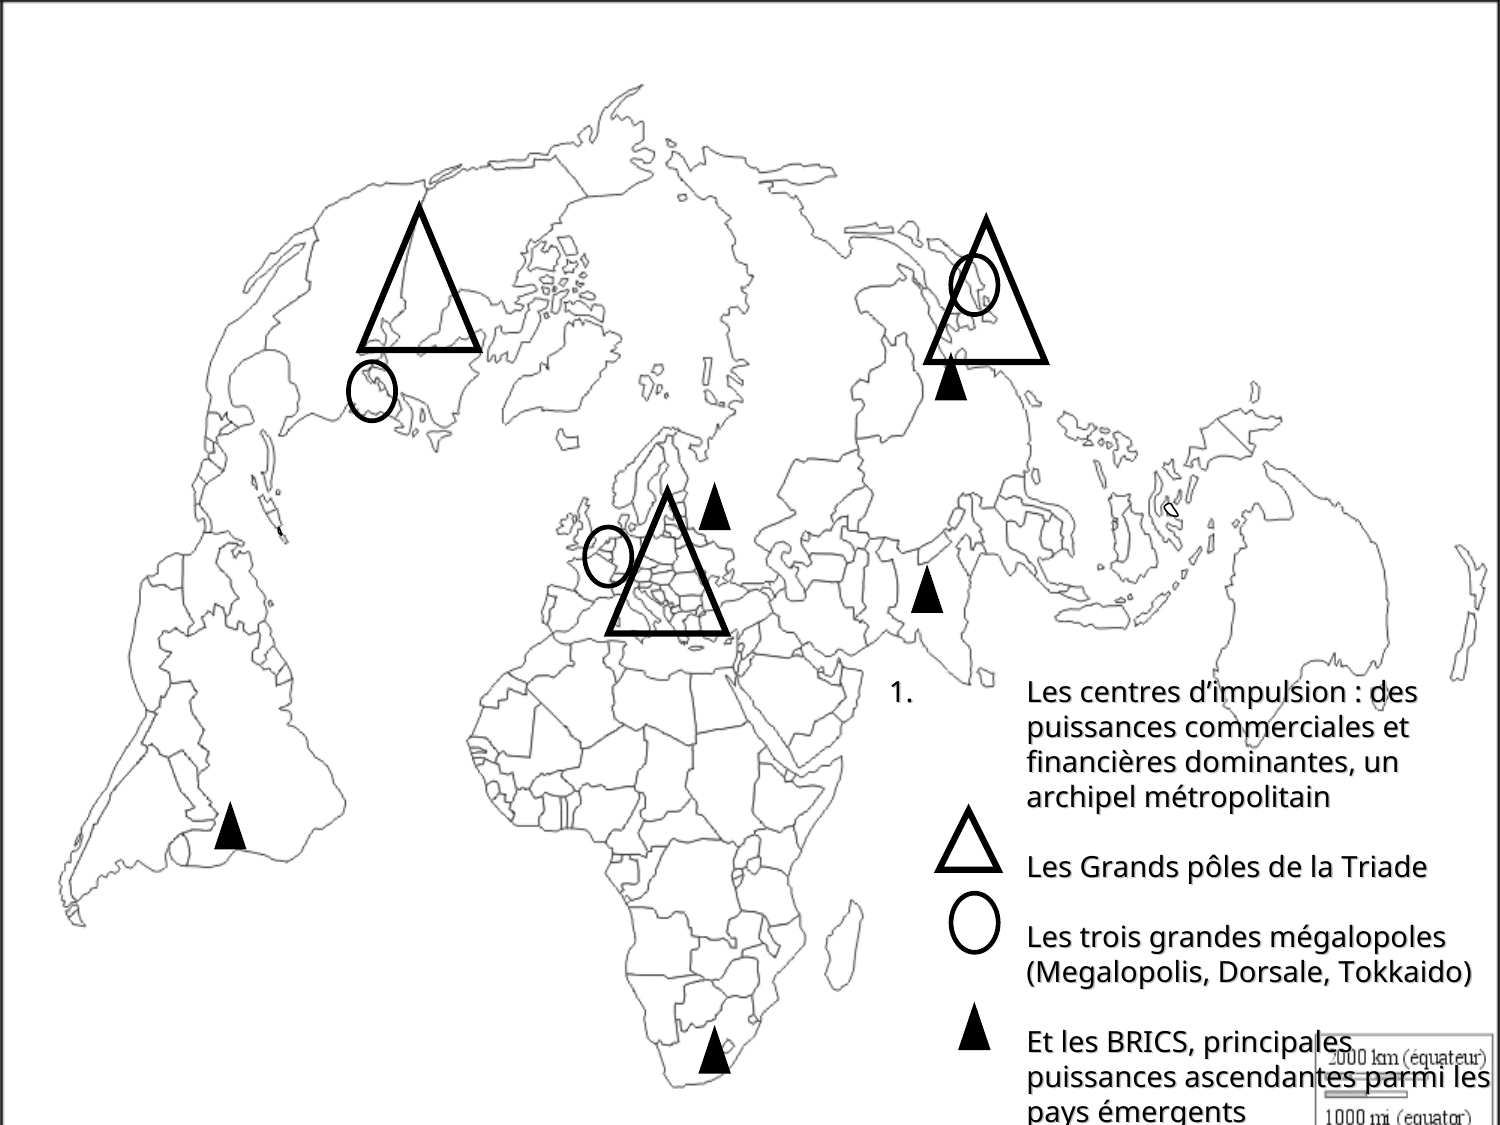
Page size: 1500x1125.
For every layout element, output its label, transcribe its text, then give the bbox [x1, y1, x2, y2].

title Les centres d’impulsion : des puissances commerciales et financières dominantes, un archipel métropolitain Les Grands pôles de la Triade Les trois grandes mégalopoles (Megalopolis, Dorsale, Tokkaido) Et les BRICS, principales puissances ascendantes parmi les pays émergents [874, 665, 1500, 1125]
text_box [702, 1034, 727, 1071]
text_box [939, 361, 963, 398]
text_box [218, 810, 243, 847]
text_box [962, 1011, 987, 1047]
picture [0, 0, 1500, 1125]
text_box [702, 491, 727, 528]
text_box [915, 574, 939, 610]
text_box [1164, 503, 1179, 517]
